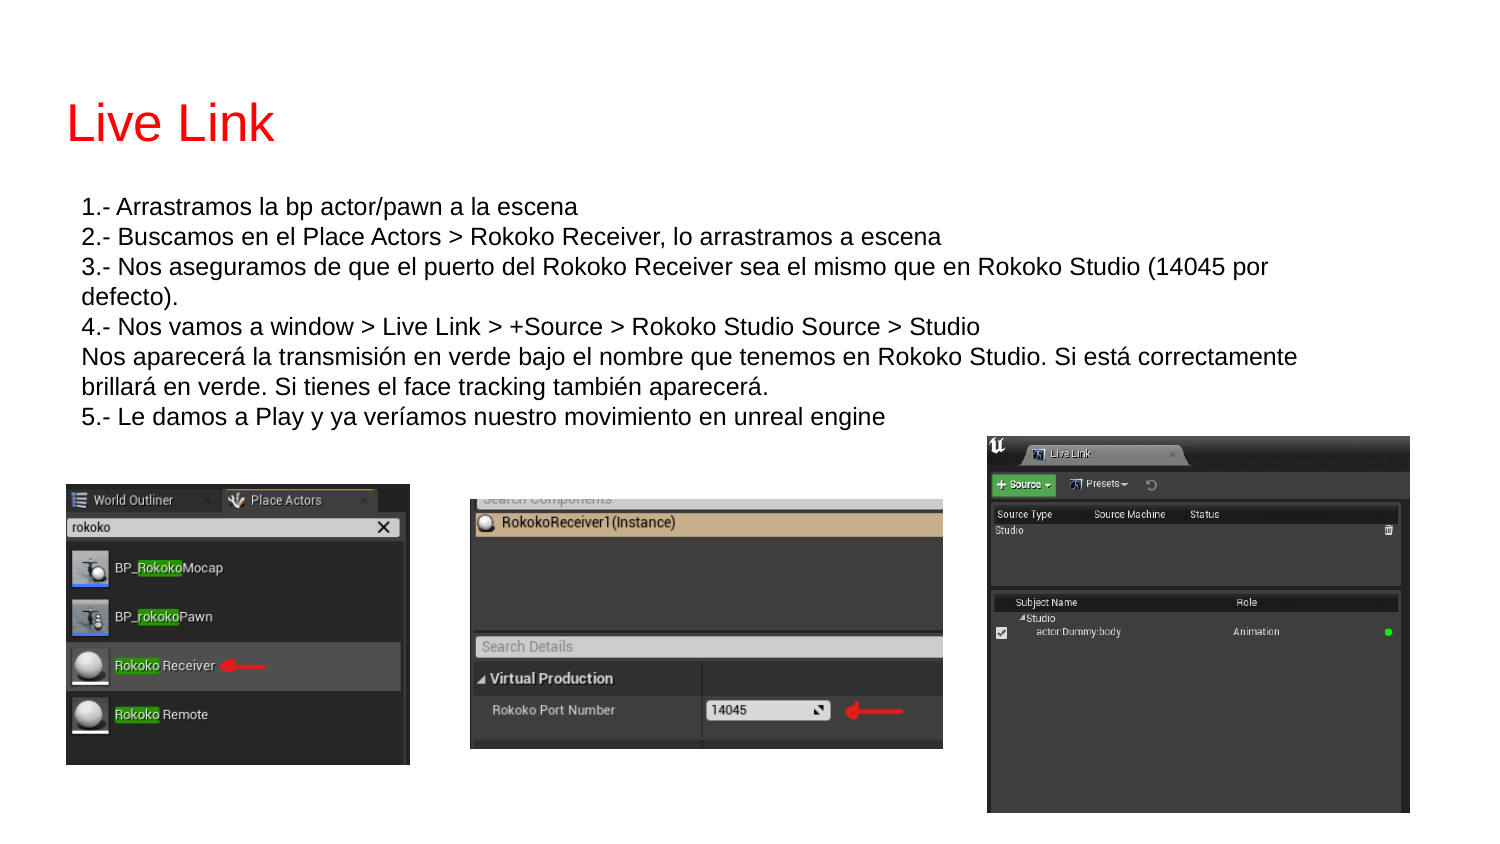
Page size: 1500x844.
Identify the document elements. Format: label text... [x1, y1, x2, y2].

picture [470, 499, 943, 749]
picture [66, 484, 410, 765]
title Live Link [51, 72, 1449, 167]
picture [987, 436, 1410, 813]
text_box 1.- Arrastramos la bp actor/pawn a la escena 2.- Buscamos en el Place Actors > Rokoko Receiver, lo arrastramos a escena 3.- Nos aseguramos de que el puerto del Rokoko Receiver sea el mismo que en Rokoko Studio (14045 por defecto). 4.- Nos vamos a window > Live Link > +Source > Rokoko Studio Source > Studio Nos aparecerá la transmisión en verde bajo el nombre que tenemos en Rokoko Studio. Si está correctamente brillará en verde. Si tienes el face tracking también aparecerá. 5.- Le damos a Play y ya veríamos nuestro movimiento en unreal engine [66, 175, 1347, 446]
